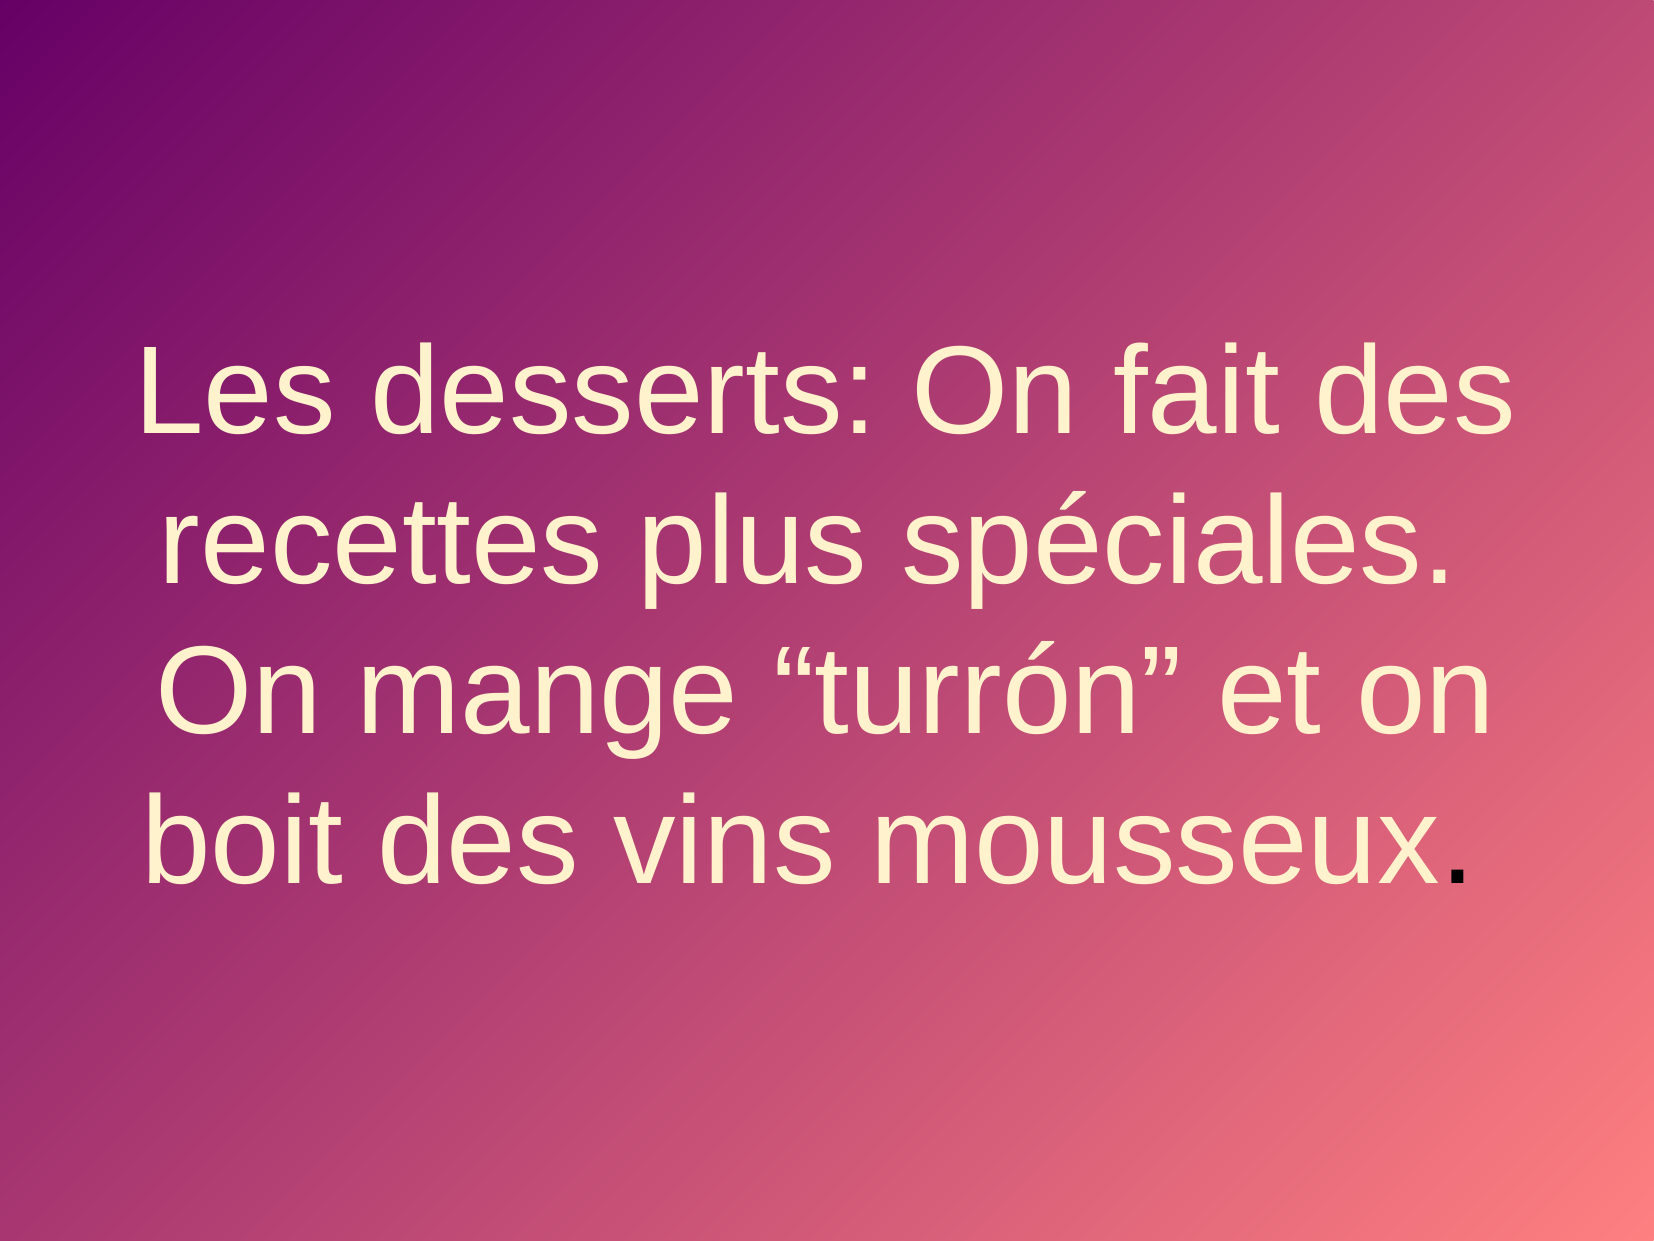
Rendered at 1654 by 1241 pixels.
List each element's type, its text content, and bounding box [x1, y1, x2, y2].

title Les desserts: On fait des recettes plus spéciales. On mange “turrón” et on boit des vins mousseux. [112, 242, 1540, 826]
